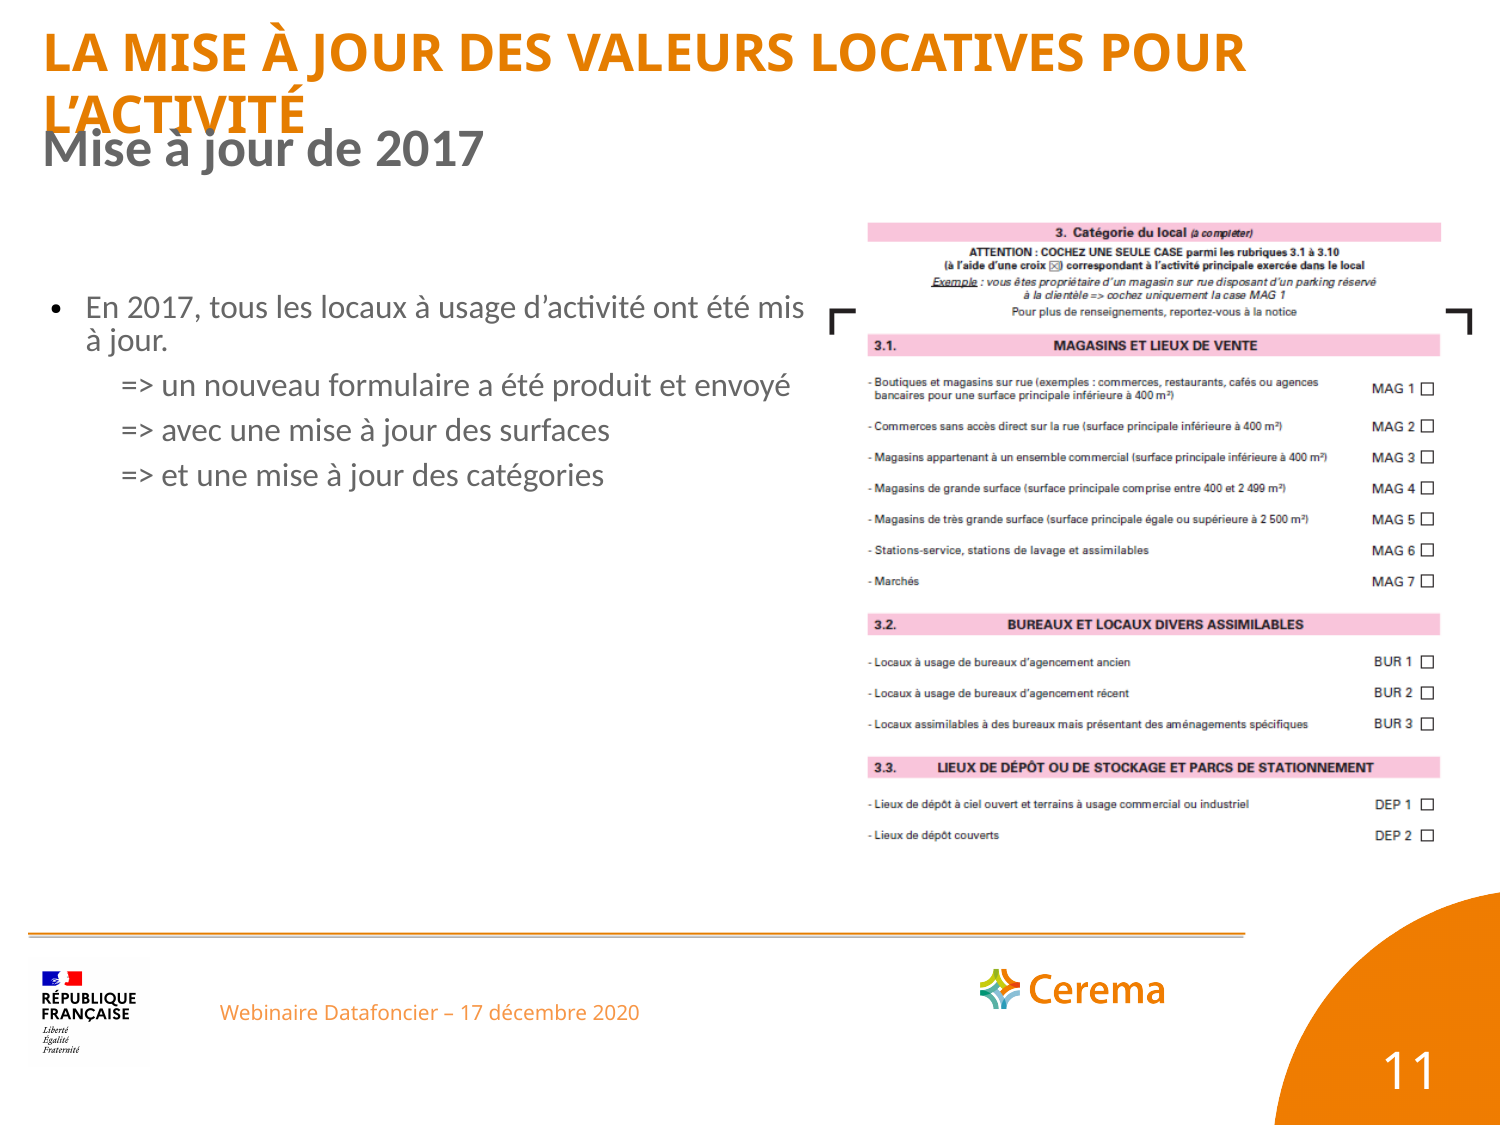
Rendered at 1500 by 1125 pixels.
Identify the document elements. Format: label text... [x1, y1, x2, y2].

text_box Webinaire Datafoncier – 17 décembre 2020 [212, 992, 787, 1032]
picture [960, 954, 1189, 1029]
text_box <numéro> [1322, 1029, 1456, 1116]
text_box En 2017, tous les locaux à usage d’activité ont été mis à jour. => un nouveau formulaire a été produit et envoyé => avec une mise à jour des surfaces => et une mise à jour des catégories [35, 252, 827, 851]
text_box La mise à jour des valeurs locatives pour l’activité [28, 6, 1470, 158]
picture [28, 957, 150, 1068]
text_box Mise à jour de 2017 [28, 118, 1458, 188]
picture [826, 187, 1477, 848]
picture [1272, 891, 1500, 1125]
